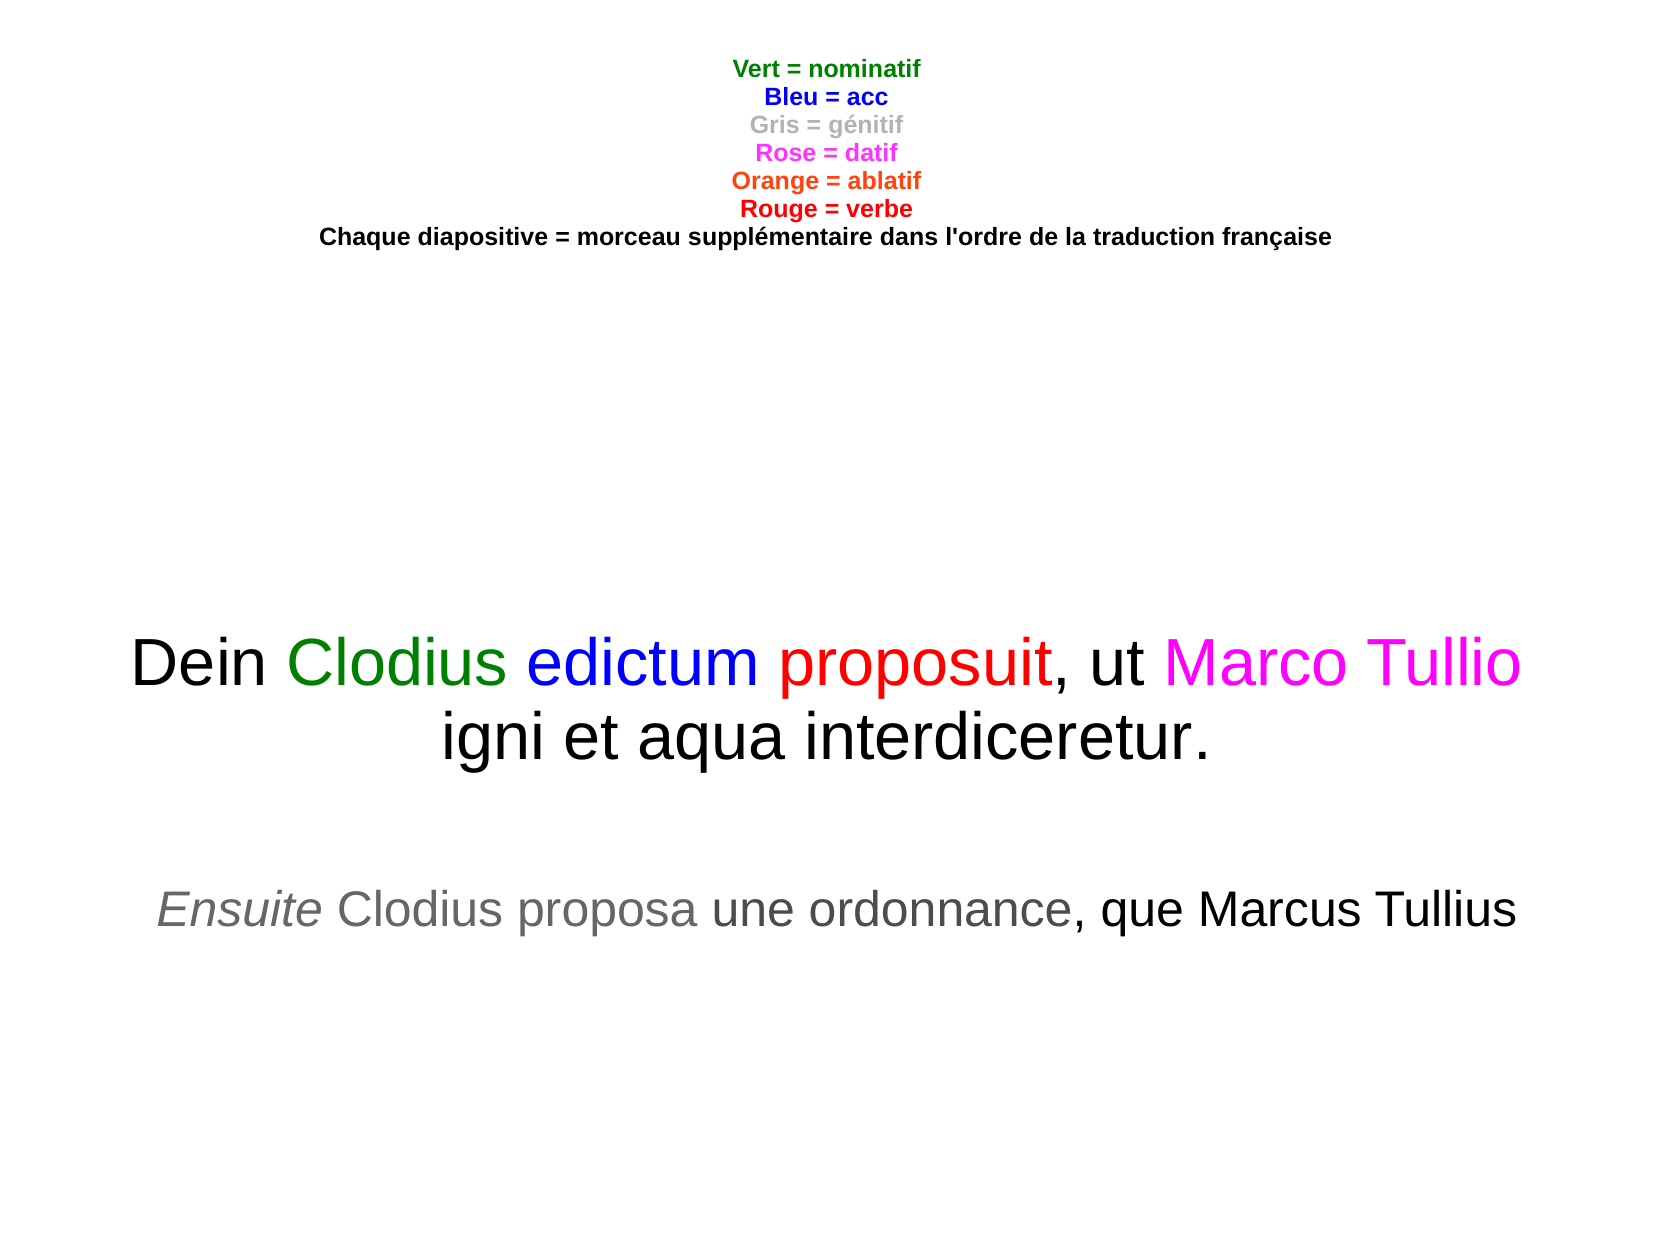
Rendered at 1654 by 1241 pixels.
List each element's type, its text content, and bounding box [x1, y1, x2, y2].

subtitle Dein Clodius edictum proposuit, ut Marco Tullio igni et aqua interdiceretur. [82, 290, 1571, 1109]
title Vert = nominatif Bleu = acc Gris = génitif Rose = datif Orange = ablatif Rouge = verbe Chaque diapositive = morceau supplémentaire dans l'ordre de la traduction française [82, 49, 1571, 257]
text_box Ensuite Clodius proposa une ordonnance, que Marcus Tullius [141, 874, 1571, 945]
